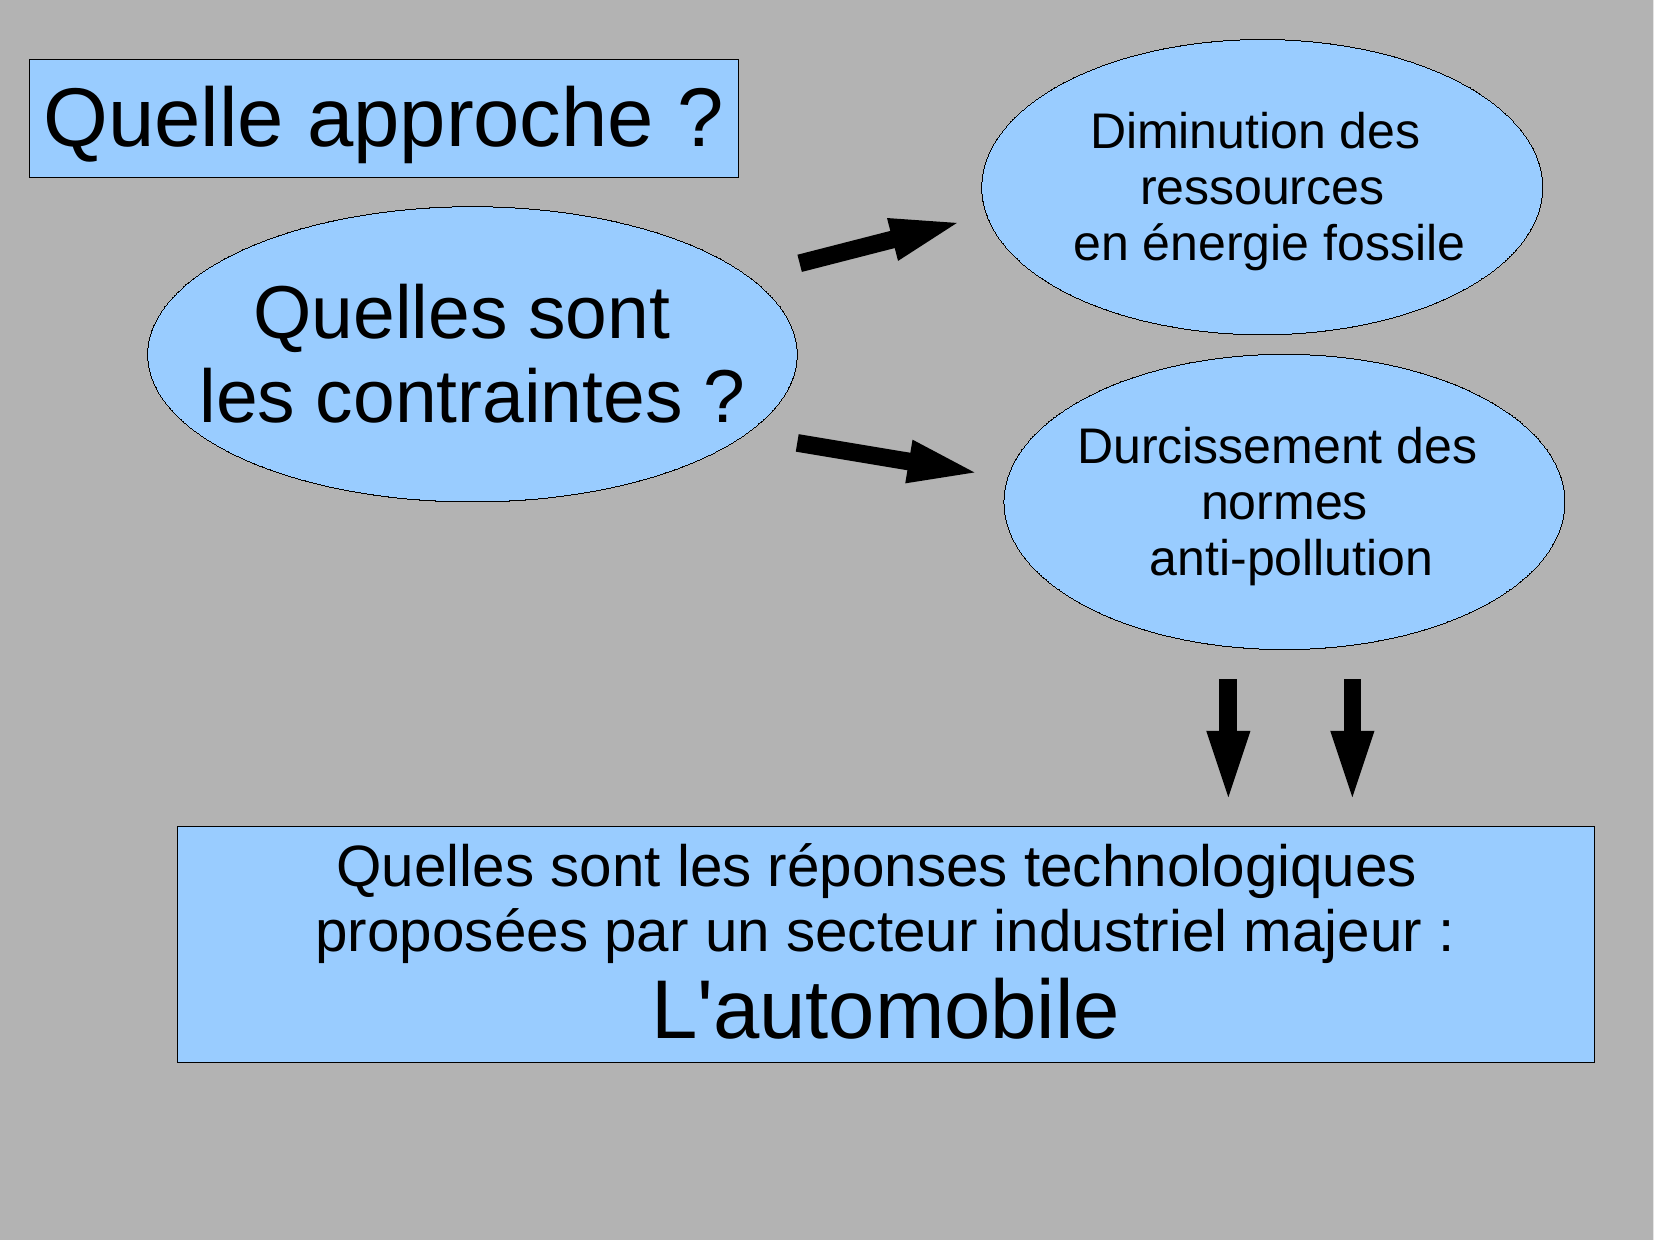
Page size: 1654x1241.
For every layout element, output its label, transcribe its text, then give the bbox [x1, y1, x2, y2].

text_box Quelle approche ? [29, 59, 739, 178]
text_box Diminution des ressources en énergie fossile [981, 39, 1543, 335]
text_box Durcissement des normes anti-pollution [1003, 354, 1565, 650]
text_box Quelles sont les réponses technologiques proposées par un secteur industriel majeur : L'automobile [177, 826, 1595, 1063]
text_box Quelles sont les contraintes ? [147, 206, 798, 502]
